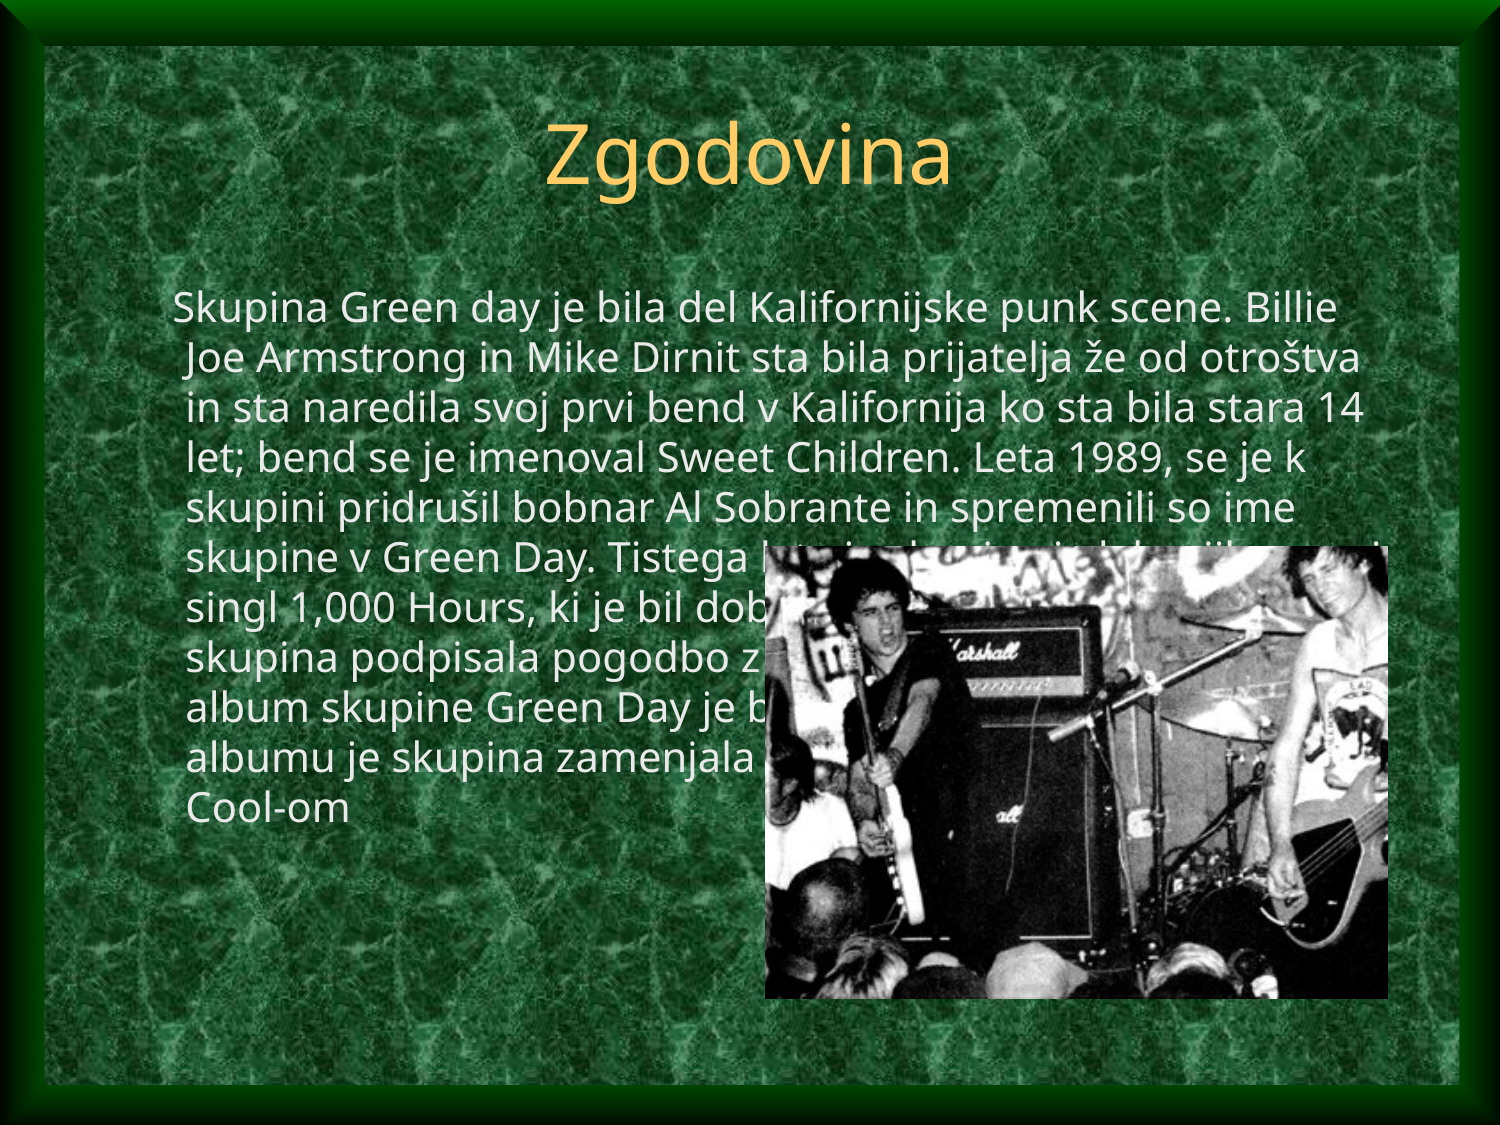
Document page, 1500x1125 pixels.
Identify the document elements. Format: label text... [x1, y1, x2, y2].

list Skupina Green day je bila del Kalifornijske punk scene. Billie Joe Armstrong in Mike Dirnit sta bila prijatelja že od otroštva in sta naredila svoj prvi bend v Kalifornija ko sta bila stara 14 let; bend se je imenoval Sweet Children. Leta 1989, se je k skupini pridrušil bobnar Al Sobrante in spremenili so ime skupine v Green Day. Tistega leta je skupina izdala njihov prvi singl 1,000 Hours, ki je bil dobro sprejet v punku. Kasneje je skupina podpisala pogodbo z založbo Lookout! Records. Prvi album skupine Green Day je bil izdan leta 1990. Kmalu po albumu je skupina zamenjala bobnarja Kiftmeyer-ja z Tre-jem Cool-om [114, 273, 1416, 927]
picture [44, 46, 1460, 1085]
title Zgodovina [112, 49, 1388, 253]
